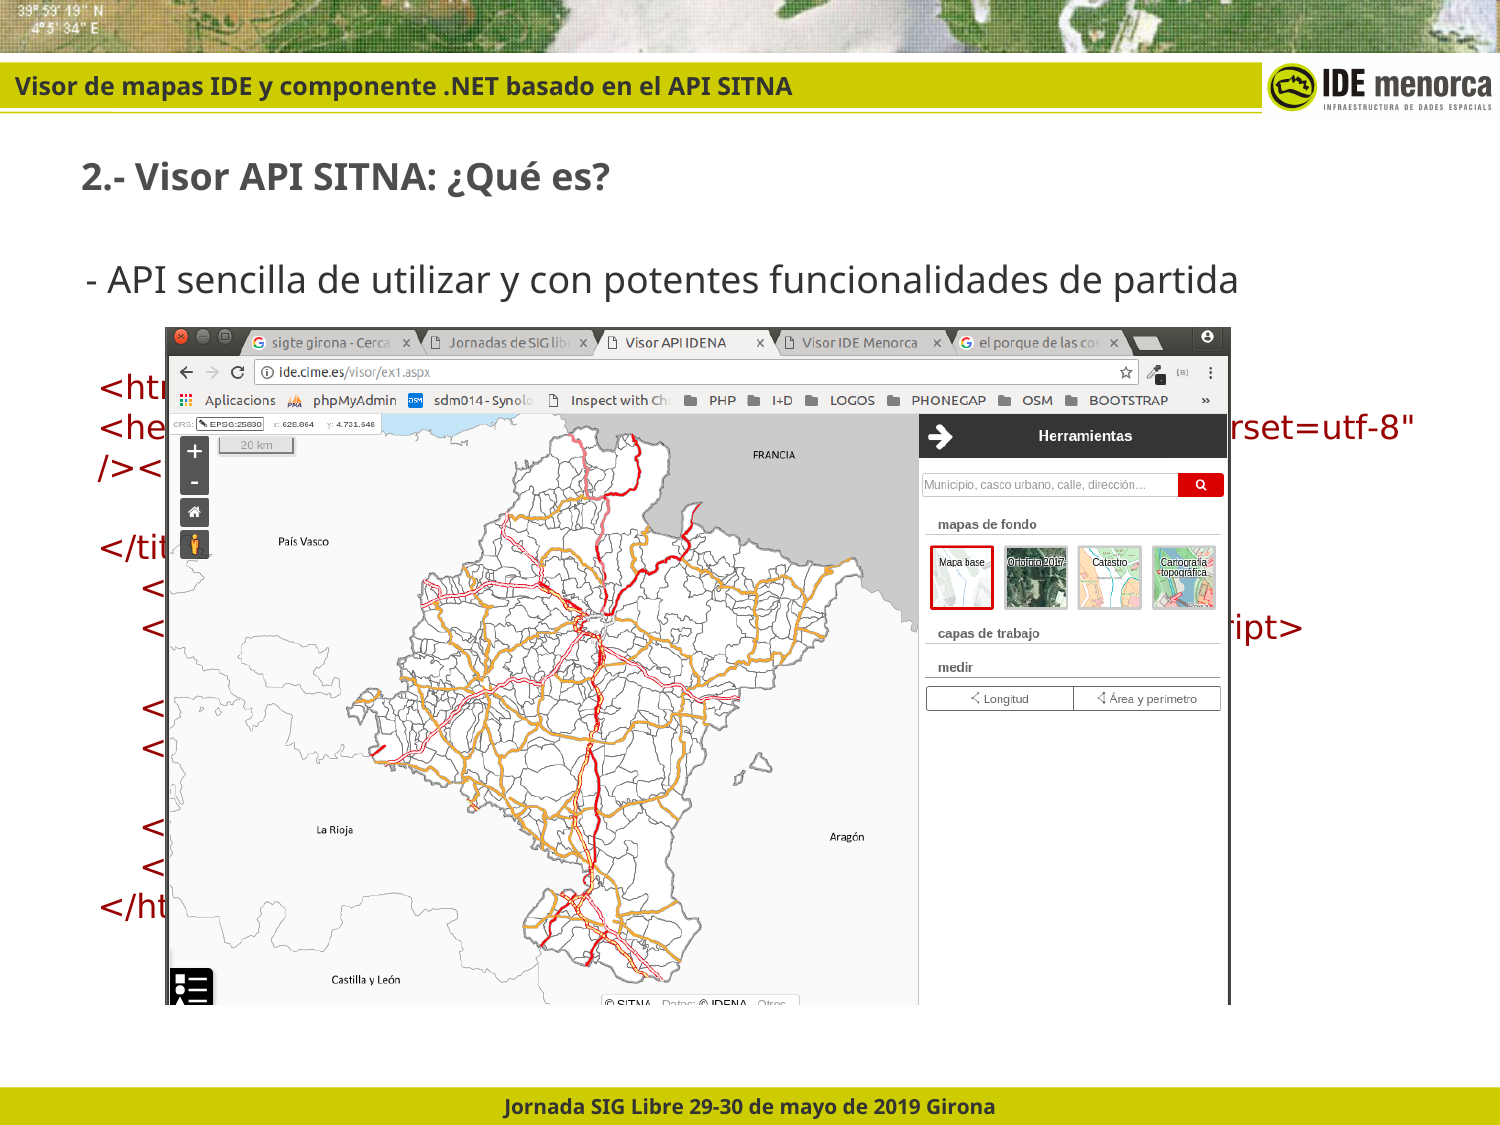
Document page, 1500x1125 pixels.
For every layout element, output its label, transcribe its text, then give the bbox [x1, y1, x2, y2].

picture [165, 315, 1231, 1016]
text_box 2.- Visor API SITNA: ¿Qué es? [66, 145, 1420, 206]
text_box <html xmlns="http://www.w3.org/1999/xhtml"> <head><meta http-equiv="Content-Type" content="text/html; charset=utf-8" /><title> Visor API IDENA </title></head> <body> <script src="//sitna.tracasa.es/api/" type="text/javascript"></script> <div id="mapa"></div> <script> var map = new SITNA.Map("mapa"); </script> </body> </html> [1231, 358, 1442, 934]
text_box - API sencilla de utilizar y con potentes funcionalidades de partida [70, 247, 1442, 309]
text_box Jornada SIG Libre 29-30 de mayo de 2019 Girona [0, 1087, 1500, 1125]
text_box <html xmlns="http://www.w3.org/1999/xhtml"> <head><meta http-equiv="Content-Type" content="text/html; charset=utf-8" /><title> Visor API IDENA </title></head> <body> <script src="//sitna.tracasa.es/api/" type="text/javascript"></script> <div id="mapa"></div> <script> var map = new SITNA.Map("mapa"); </script> </body> </html> [82, 358, 165, 934]
text_box Visor de mapas IDE y componente .NET basado en el API SITNA [0, 62, 1262, 108]
picture [0, 0, 1500, 126]
